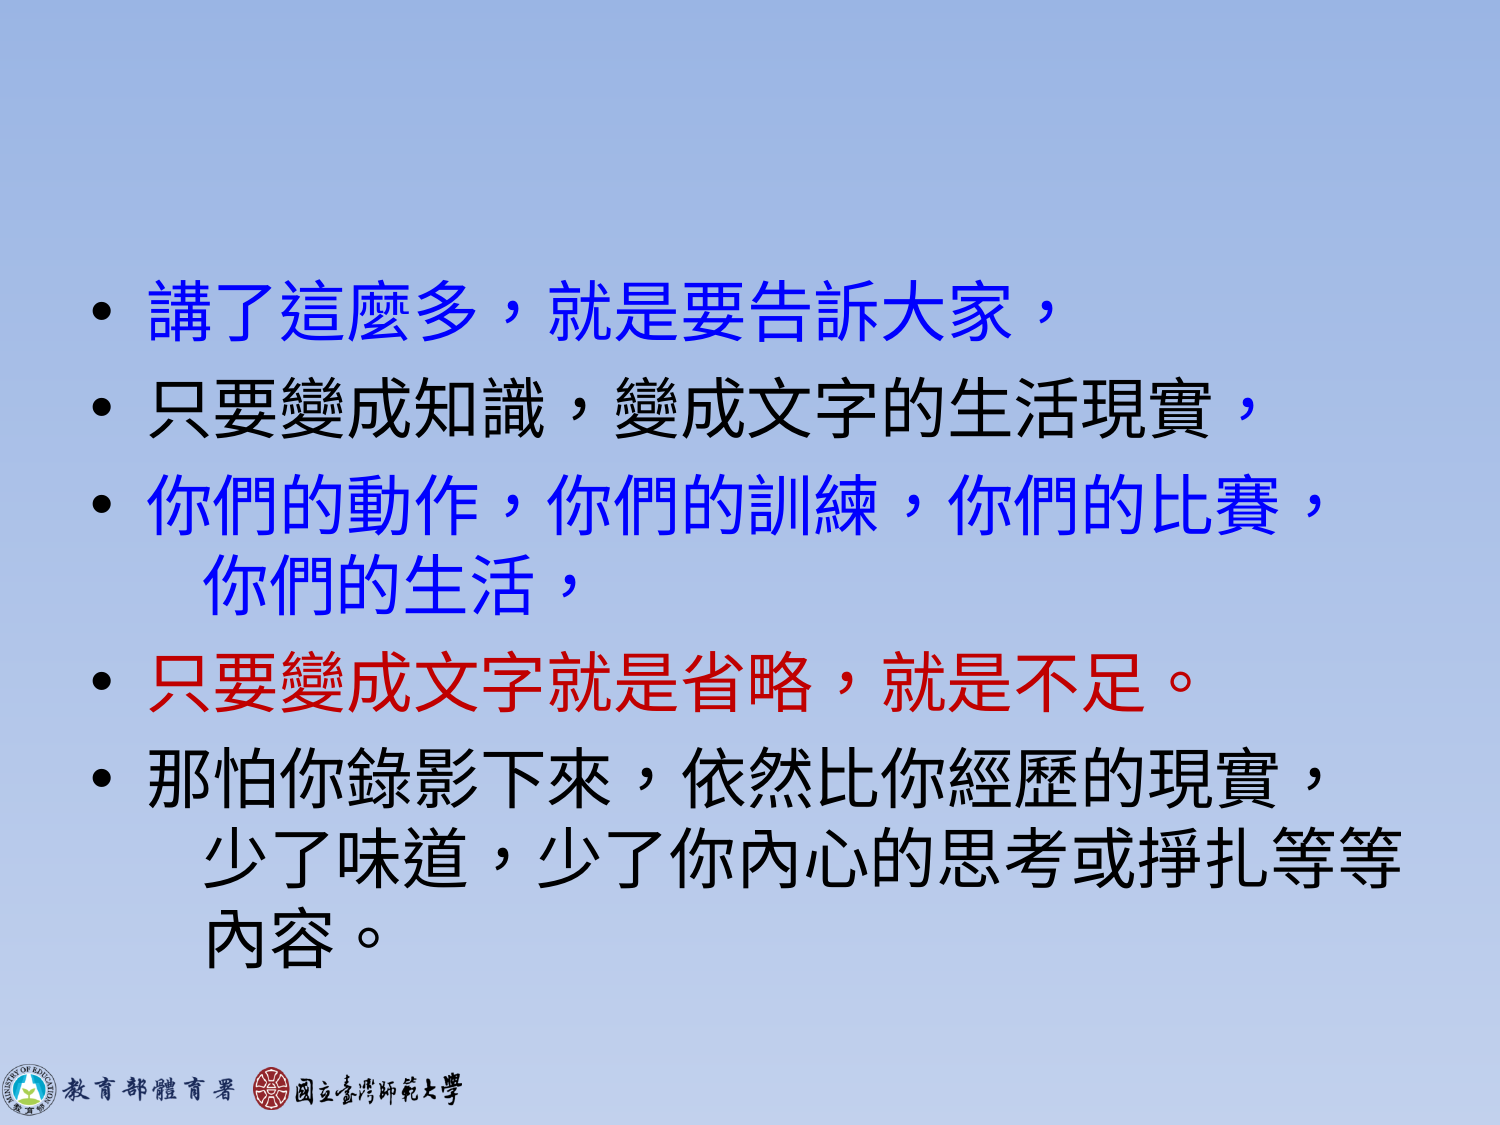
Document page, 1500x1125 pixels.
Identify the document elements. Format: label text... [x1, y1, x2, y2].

list 講了這麼多，就是要告訴大家， 只要變成知識，變成文字的生活現實， 你們的動作，你們的訓練，你們的比賽，你們的生活， 只要變成文字就是省略，就是不足。 那怕你錄影下來，依然比你經歷的現實，少了味道，少了你內心的思考或掙扎等等內容。 [75, 262, 1426, 1005]
